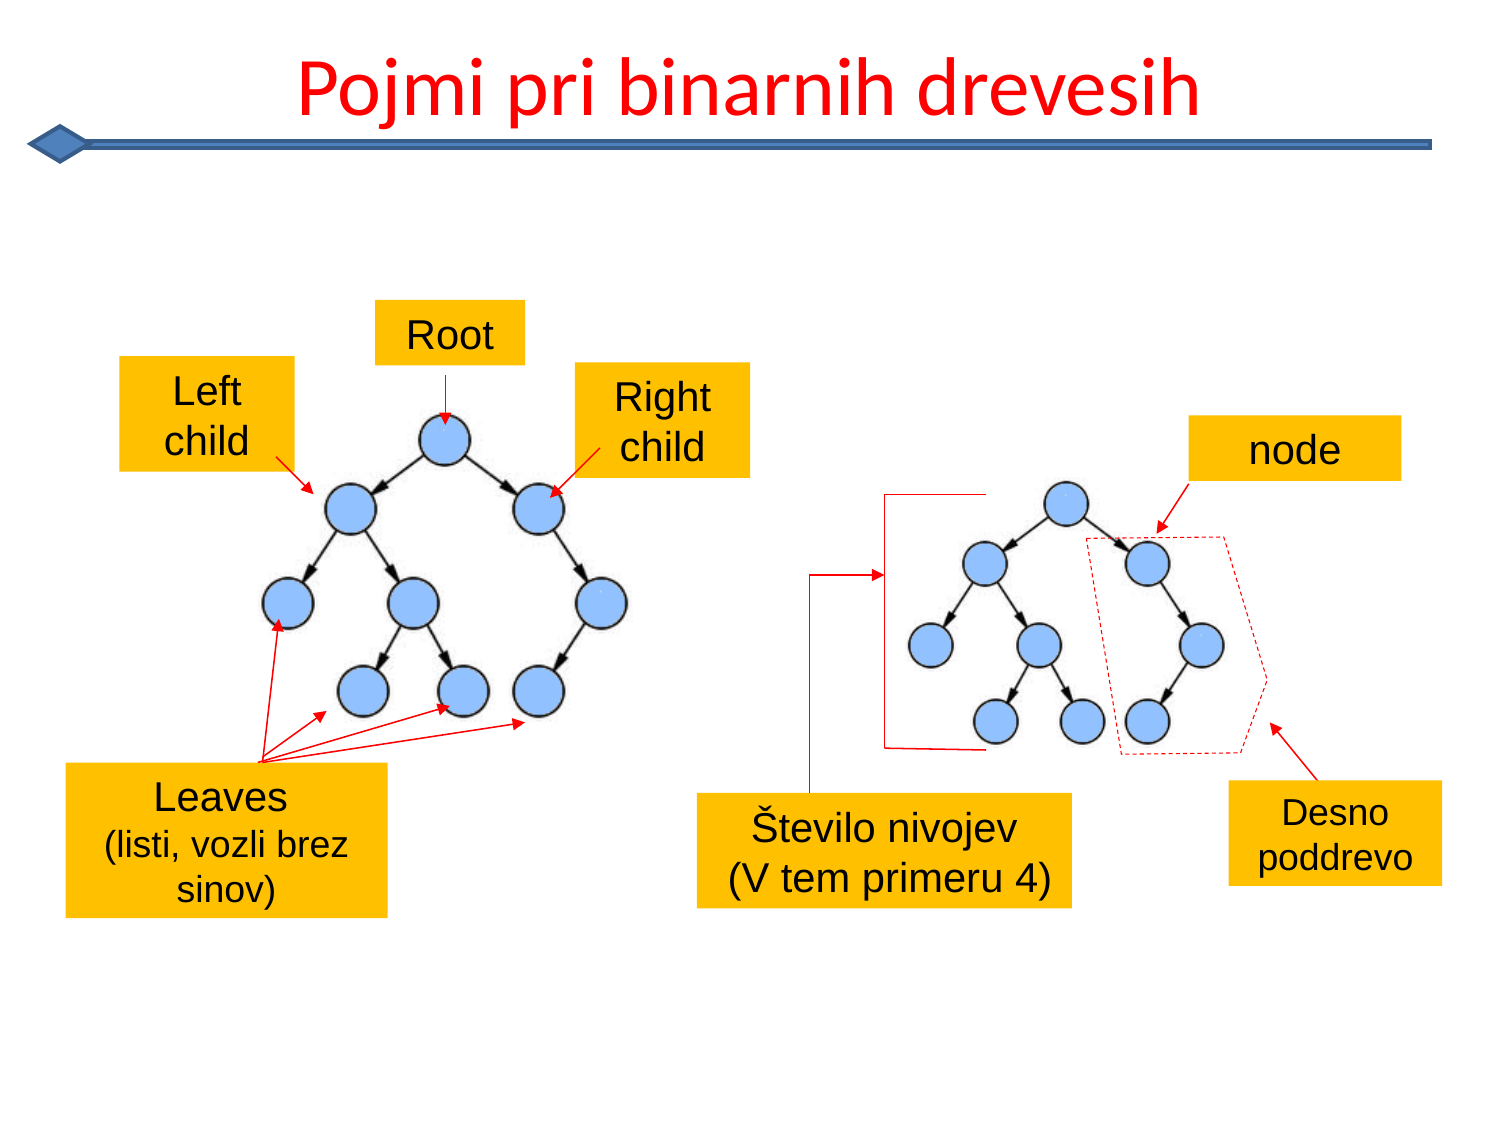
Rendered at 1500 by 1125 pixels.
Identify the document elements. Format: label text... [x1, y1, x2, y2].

title Pojmi pri binarnih drevesih [75, 23, 1426, 141]
text_box Root [375, 299, 526, 366]
text_box node [1188, 415, 1402, 481]
text_box Right child [574, 362, 751, 478]
picture [904, 477, 1229, 749]
picture [257, 409, 633, 723]
text_box Leaves (listi, vozli brez sinov) [65, 762, 388, 919]
text_box Desno poddrevo [1228, 780, 1443, 886]
text_box Left child [119, 356, 295, 472]
text_box Število nivojev (V tem primeru 4) [696, 792, 1072, 909]
